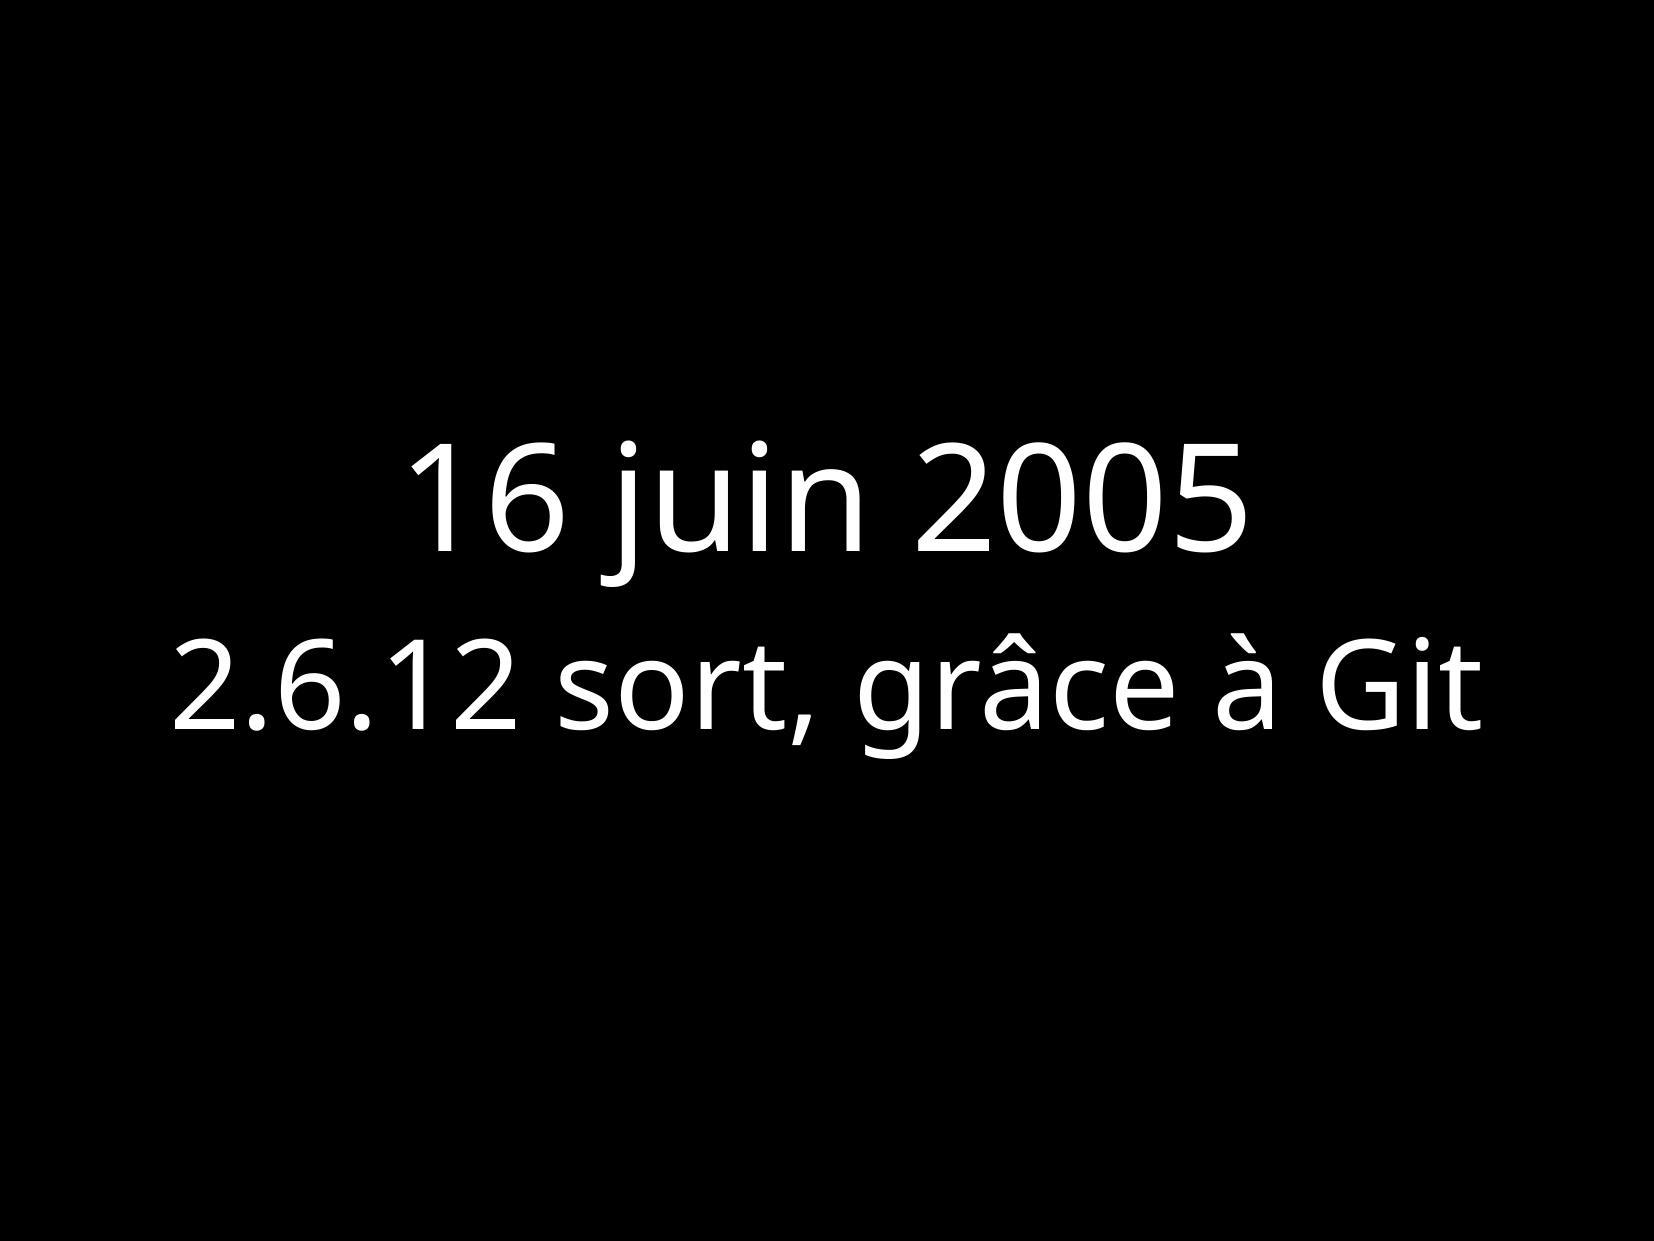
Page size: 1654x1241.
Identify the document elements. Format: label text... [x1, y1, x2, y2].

subtitle 16 juin 2005 2.6.12 sort, grâce à Git [82, 49, 1571, 1109]
